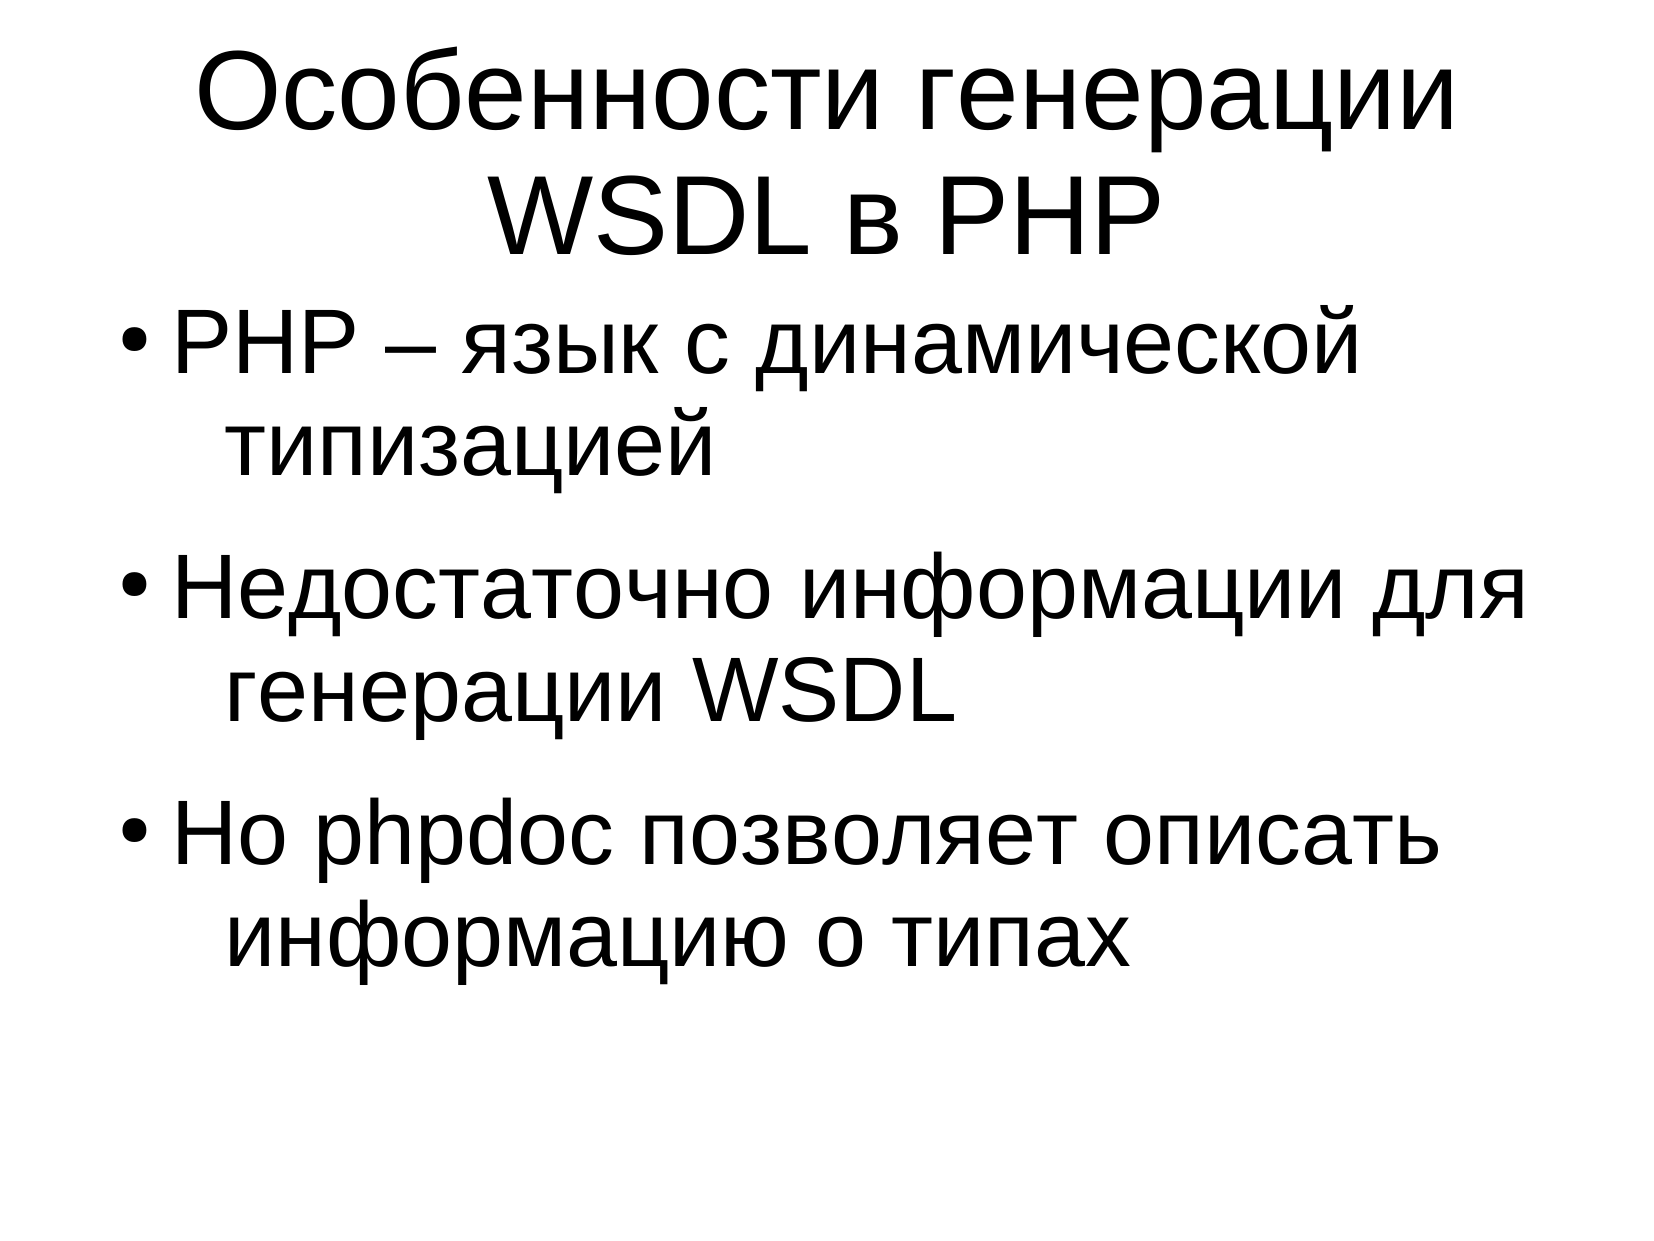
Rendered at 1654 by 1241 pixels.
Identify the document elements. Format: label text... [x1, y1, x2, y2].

title Особенности генерации WSDL в PHP [82, 27, 1571, 279]
list PHP – язык с динамической типизацией Недостаточно информации для генерации WSDL Но phpdoc позволяет описать информацию о типах [82, 290, 1571, 1109]
